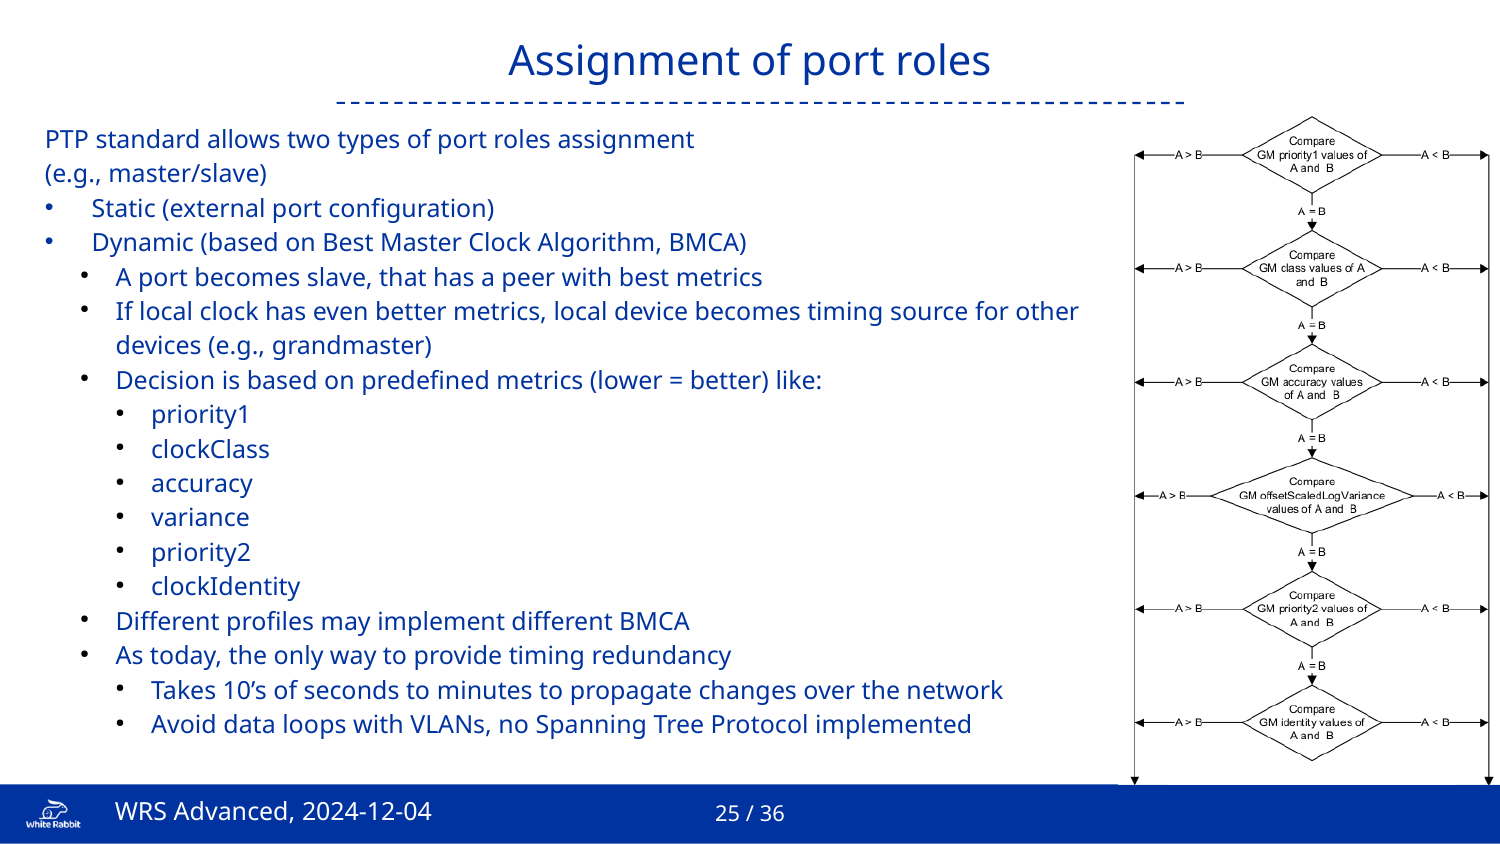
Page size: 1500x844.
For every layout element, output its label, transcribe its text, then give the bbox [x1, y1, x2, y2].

title Assignment of port roles [0, 0, 1500, 117]
text_box PTP standard allows two types of port roles assignment (e.g., master/slave) Static (external port configuration) Dynamic (based on Best Master Clock Algorithm, BMCA) A port becomes slave, that has a peer with best metrics If local clock has even better metrics, local device becomes timing source for other devices (e.g., grandmaster) Decision is based on predefined metrics (lower = better) like: priority1 clockClass accuracy variance priority2 clockIdentity Different profiles may implement different BMCA As today, the only way to provide timing redundancy Takes 10’s of seconds to minutes to propagate changes over the network Avoid data loops with VLANs, no Spanning Tree Protocol implemented [30, 111, 1123, 746]
picture [1118, 116, 1500, 785]
slide_number <number> / 36 [0, 791, 1500, 837]
